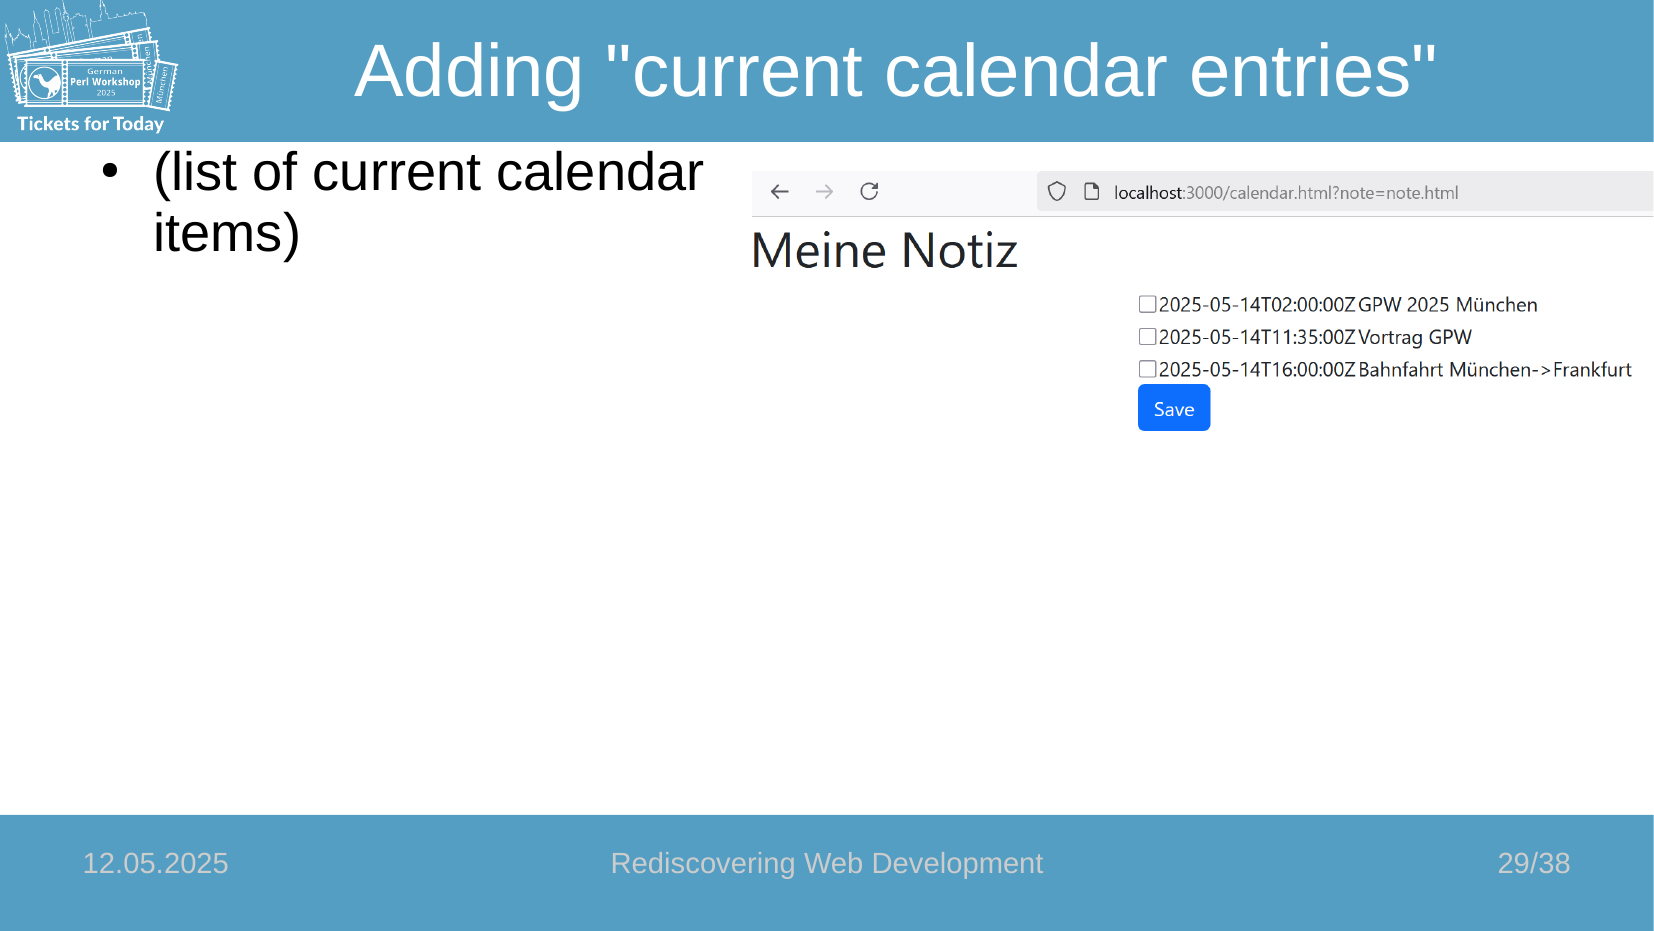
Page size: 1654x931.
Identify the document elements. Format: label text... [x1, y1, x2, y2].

title Adding "current calendar entries" [354, 5, 1654, 136]
list (list of current calendar items) [82, 141, 809, 815]
picture [752, 171, 1654, 459]
picture [3, 0, 180, 154]
